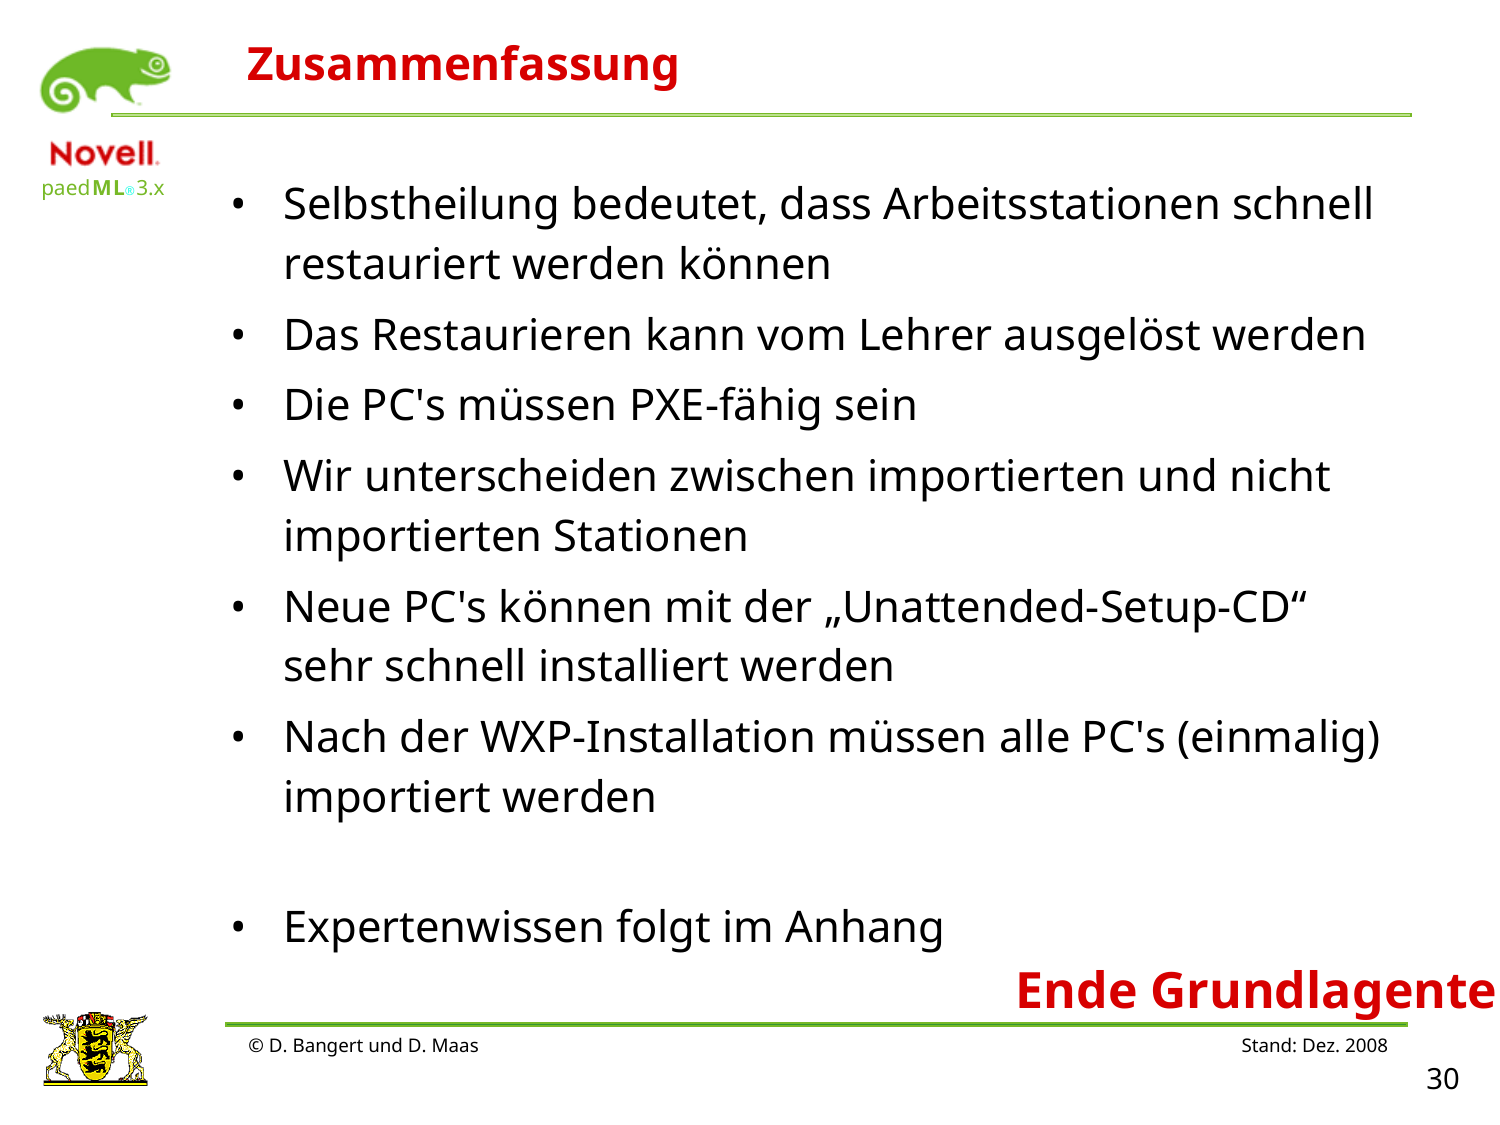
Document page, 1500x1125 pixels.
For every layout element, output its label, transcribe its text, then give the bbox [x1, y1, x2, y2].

list Selbstheilung bedeutet, dass Arbeitsstationen schnell restauriert werden können Das Restaurieren kann vom Lehrer ausgelöst werden Die PC's müssen PXE-fähig sein Wir unterscheiden zwischen importierten und nicht importierten Stationen Neue PC's können mit der „Unattended-Setup-CD“ sehr schnell installiert werden Nach der WXP-Installation müssen alle PC's (einmalig) importiert werden Expertenwissen folgt im Anhang [230, 172, 1388, 971]
picture [26, 30, 184, 188]
title Zusammenfassung [232, 0, 1388, 134]
picture [41, 1011, 148, 1088]
text_box Ende Grundlagenteil [1000, 950, 1298, 1004]
